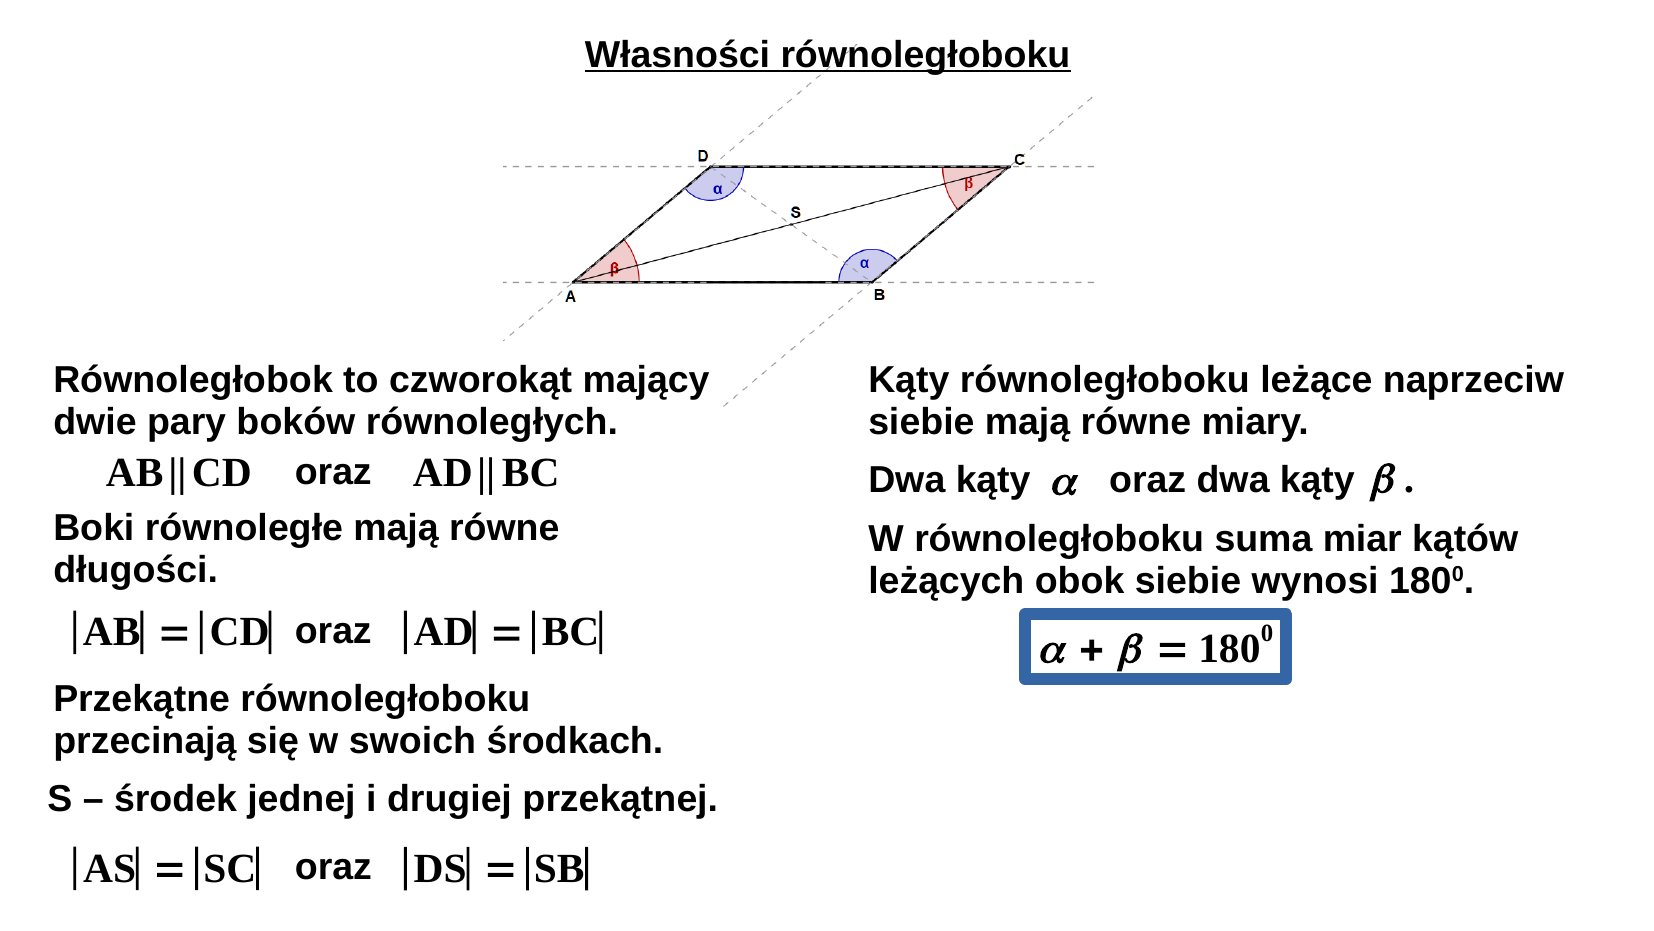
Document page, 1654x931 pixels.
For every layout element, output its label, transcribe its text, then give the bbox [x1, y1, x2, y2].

text_box Kąty równoległoboku leżące naprzeciw siebie mają równe miary. [853, 350, 1621, 450]
text_box W równoległoboku suma miar kątów leżących obok siebie wynosi 1800. [853, 510, 1621, 610]
chart [62, 844, 274, 891]
text_box Dwa kąty [853, 451, 1051, 509]
text_box oraz [280, 602, 431, 659]
chart [405, 450, 565, 495]
text_box S – środek jednej i drugiej przekątnej. [32, 770, 762, 836]
chart [1042, 472, 1087, 497]
text_box Przekątne równoległoboku przecinają się w swoich środkach. [38, 669, 729, 769]
text_box Równoległobok to czworokąt mający dwie pary boków równoległych. [38, 350, 729, 450]
chart [393, 608, 618, 655]
chart [1361, 454, 1421, 503]
text_box oraz [280, 450, 431, 498]
chart [1031, 620, 1281, 674]
text_box Własności równoległoboku [570, 26, 1118, 85]
chart [98, 450, 258, 495]
picture [503, 44, 1095, 410]
chart [62, 608, 280, 655]
text_box oraz dwa kąty [1094, 450, 1472, 508]
chart [393, 844, 603, 892]
text_box oraz [280, 838, 431, 896]
text_box Boki równoległe mają równe długości. [38, 498, 729, 598]
